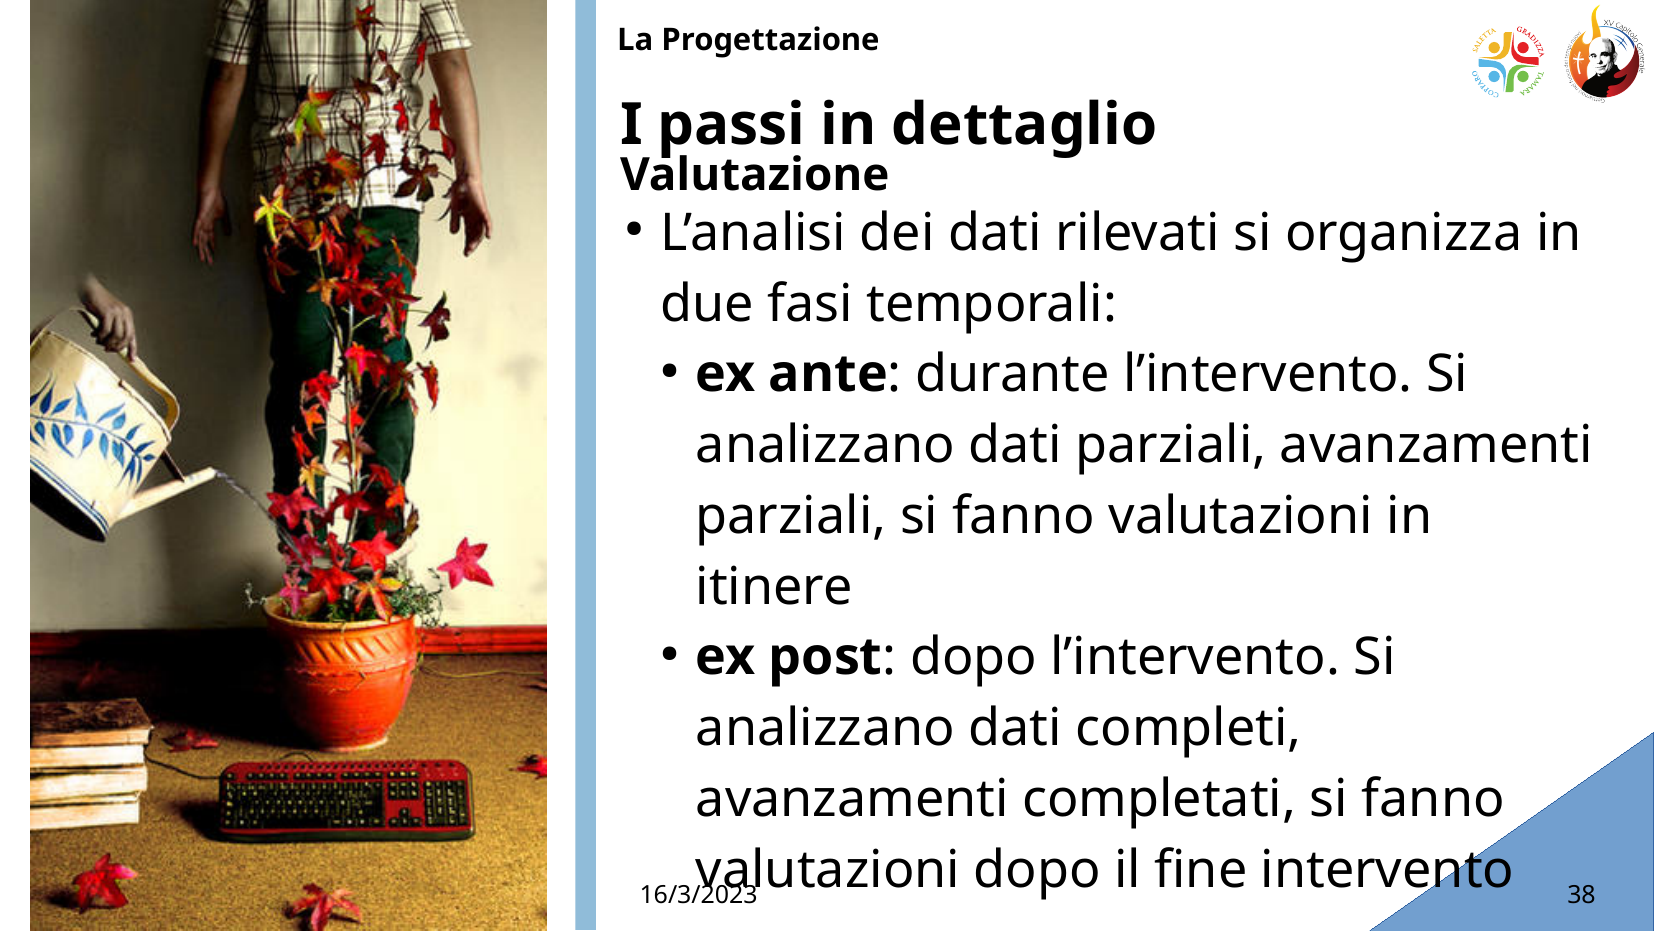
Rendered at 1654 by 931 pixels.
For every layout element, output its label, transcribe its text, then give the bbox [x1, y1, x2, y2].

subtitle L’analisi dei dati rilevati si organizza in due fasi temporali: ex ante: durante l’intervento. Si analizzano dati parziali, avanzamenti parziali, si fanno valutazioni in itinere ex post: dopo l’intervento. Si analizzano dati completi, avanzamenti completati, si fanno valutazioni dopo il fine intervento [624, 194, 1602, 891]
title I passi in dettaglio [620, 82, 1617, 154]
picture [1563, 4, 1646, 103]
picture [30, 0, 547, 931]
title Valutazione [620, 154, 1617, 189]
text_box La Progettazione [602, 9, 1335, 63]
